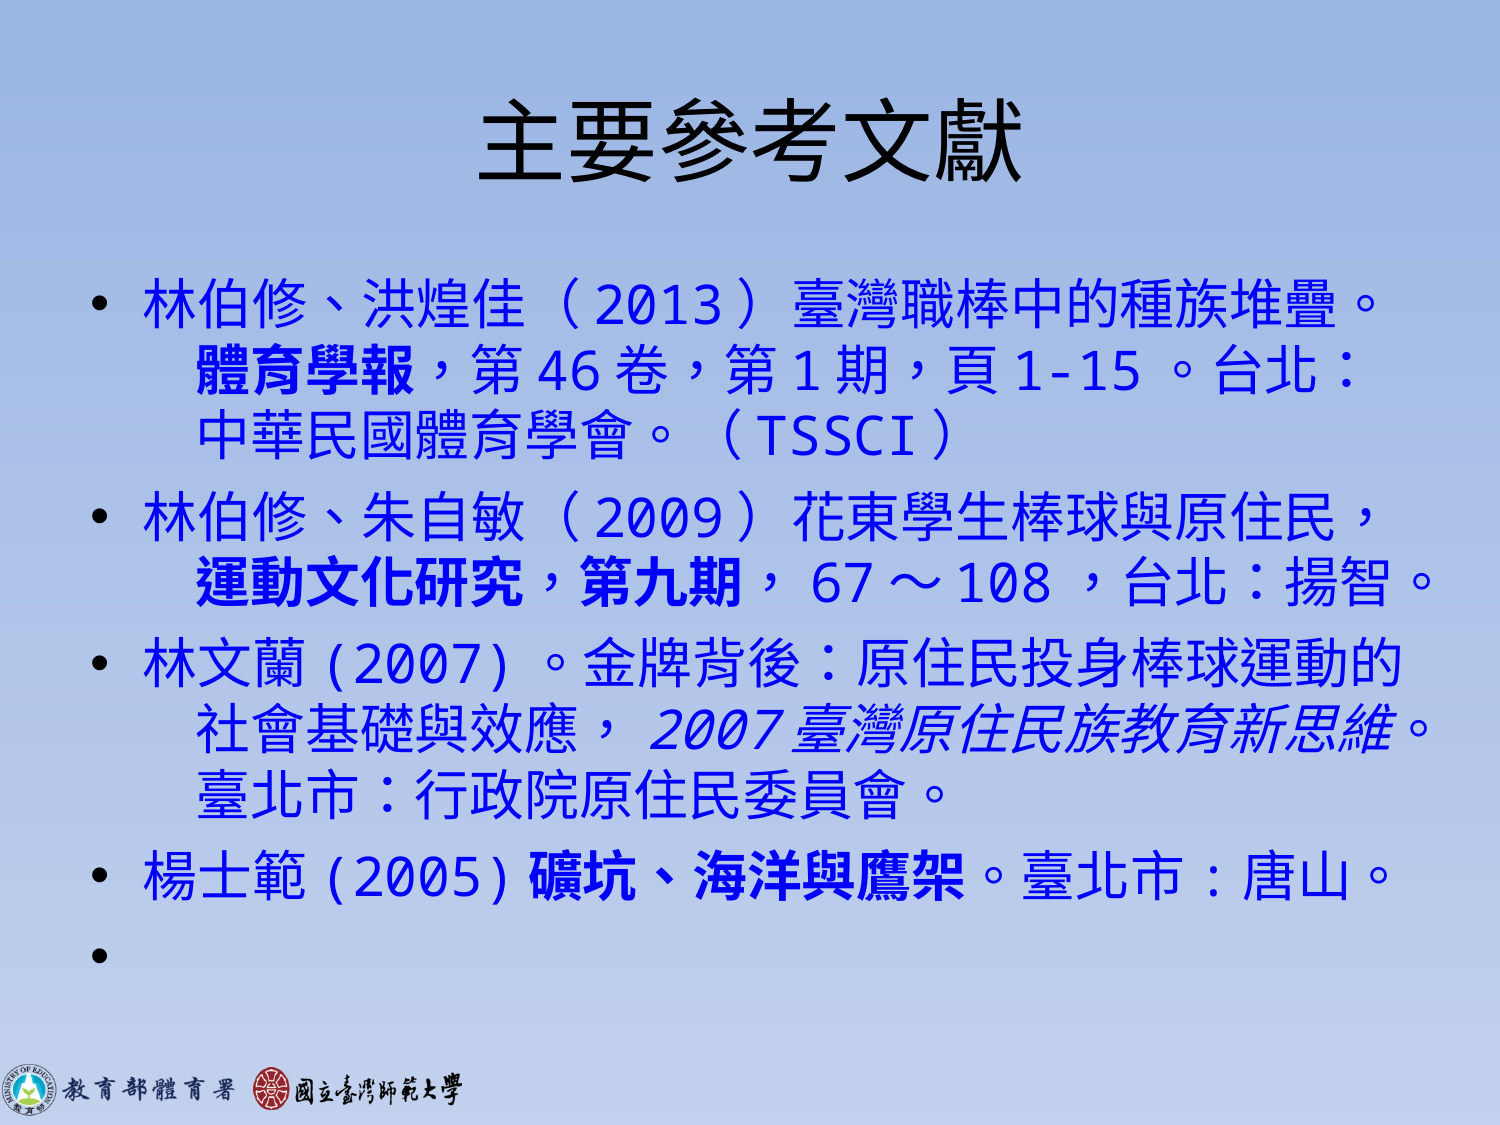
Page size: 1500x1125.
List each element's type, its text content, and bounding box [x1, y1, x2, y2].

list 林伯修、洪煌佳（2013）臺灣職棒中的種族堆疊。體育學報，第46卷，第1期，頁1-15。台北：中華民國體育學會。（TSSCI） 林伯修、朱自敏（2009）花東學生棒球與原住民，運動文化研究，第九期，67～108，台北：揚智。 林文蘭(2007)。金牌背後：原住民投身棒球運動的社會基礎與效應，2007臺灣原住民族教育新思維。臺北市：行政院原住民委員會。 楊士範(2005)礦坑、海洋與鷹架。臺北市:唐山。 [75, 262, 1426, 1005]
title 主要參考文獻 [75, 45, 1426, 233]
